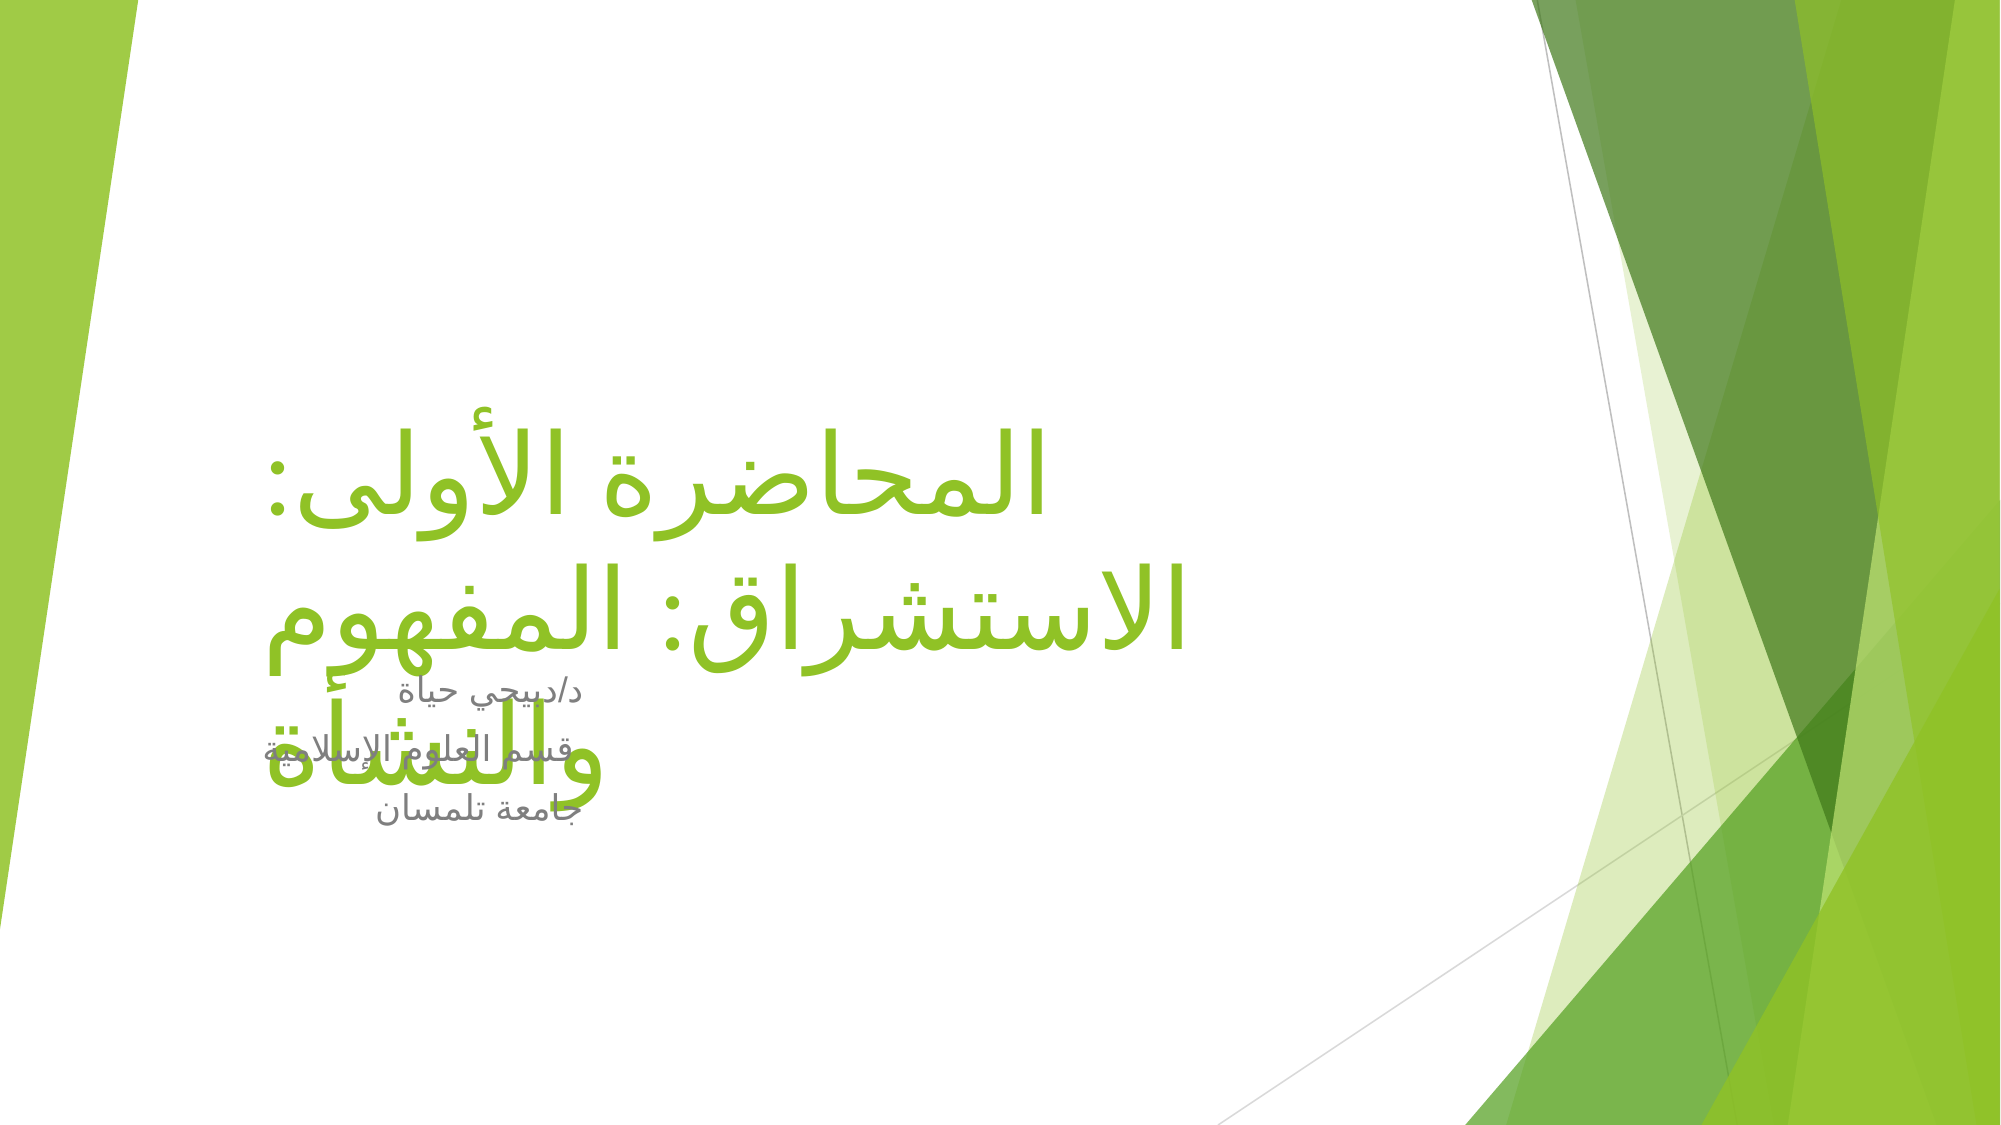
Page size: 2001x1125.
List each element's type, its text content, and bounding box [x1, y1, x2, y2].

subtitle د/دبيحي حياة قسم العلوم الإسلامية جامعة تلمسان [247, 664, 1522, 845]
title المحاضرة الأولى: الاستشراق: المفهوم والنشأة [247, 394, 1522, 664]
